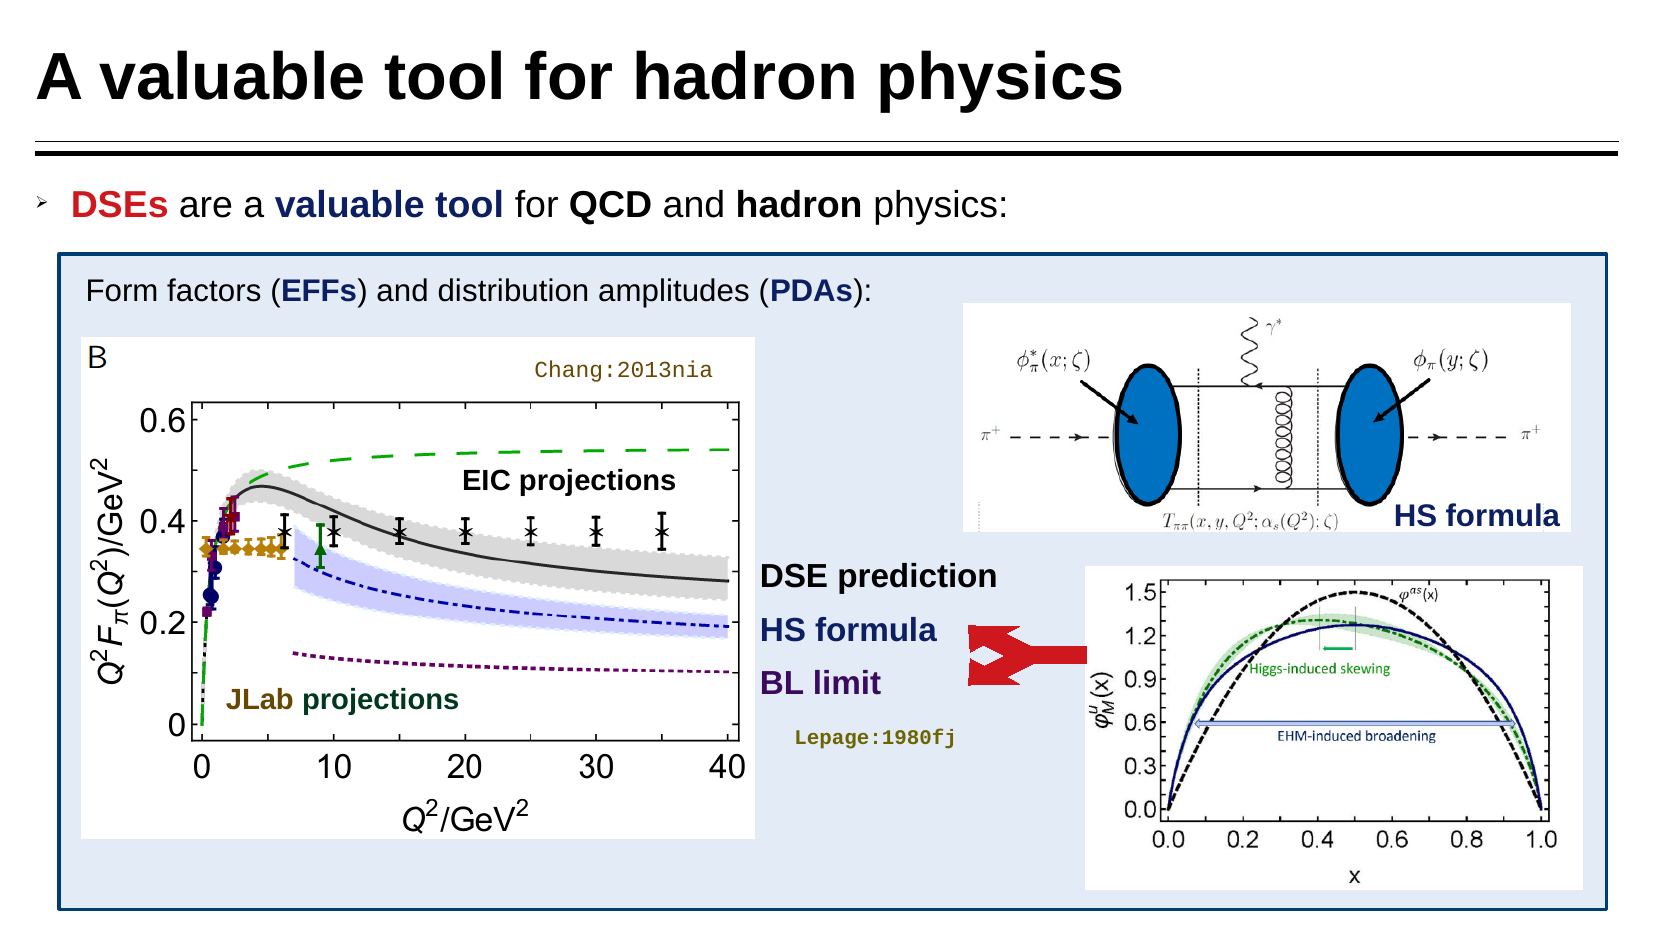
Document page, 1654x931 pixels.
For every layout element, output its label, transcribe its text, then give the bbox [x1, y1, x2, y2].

text_box Chang:2013nia [519, 351, 733, 402]
text_box BL limit [745, 656, 1028, 709]
text_box [59, 253, 1607, 910]
picture [963, 303, 1571, 532]
text_box Form factors (EFFs) and distribution amplitudes (PDAs): [70, 265, 922, 355]
text_box JLab projections [211, 675, 530, 745]
list DSEs are a valuable tool for QCD and hadron physics: [35, 177, 1111, 237]
text_box EIC projections [447, 456, 708, 514]
text_box HS formula [745, 603, 1085, 656]
text_box DSE prediction [745, 550, 1026, 603]
picture [1085, 566, 1583, 890]
text_box HS formula [1379, 491, 1586, 543]
picture [81, 337, 755, 839]
title A valuable tool for hadron physics [35, 0, 1300, 154]
text_box Lepage:1980fj [779, 720, 972, 759]
